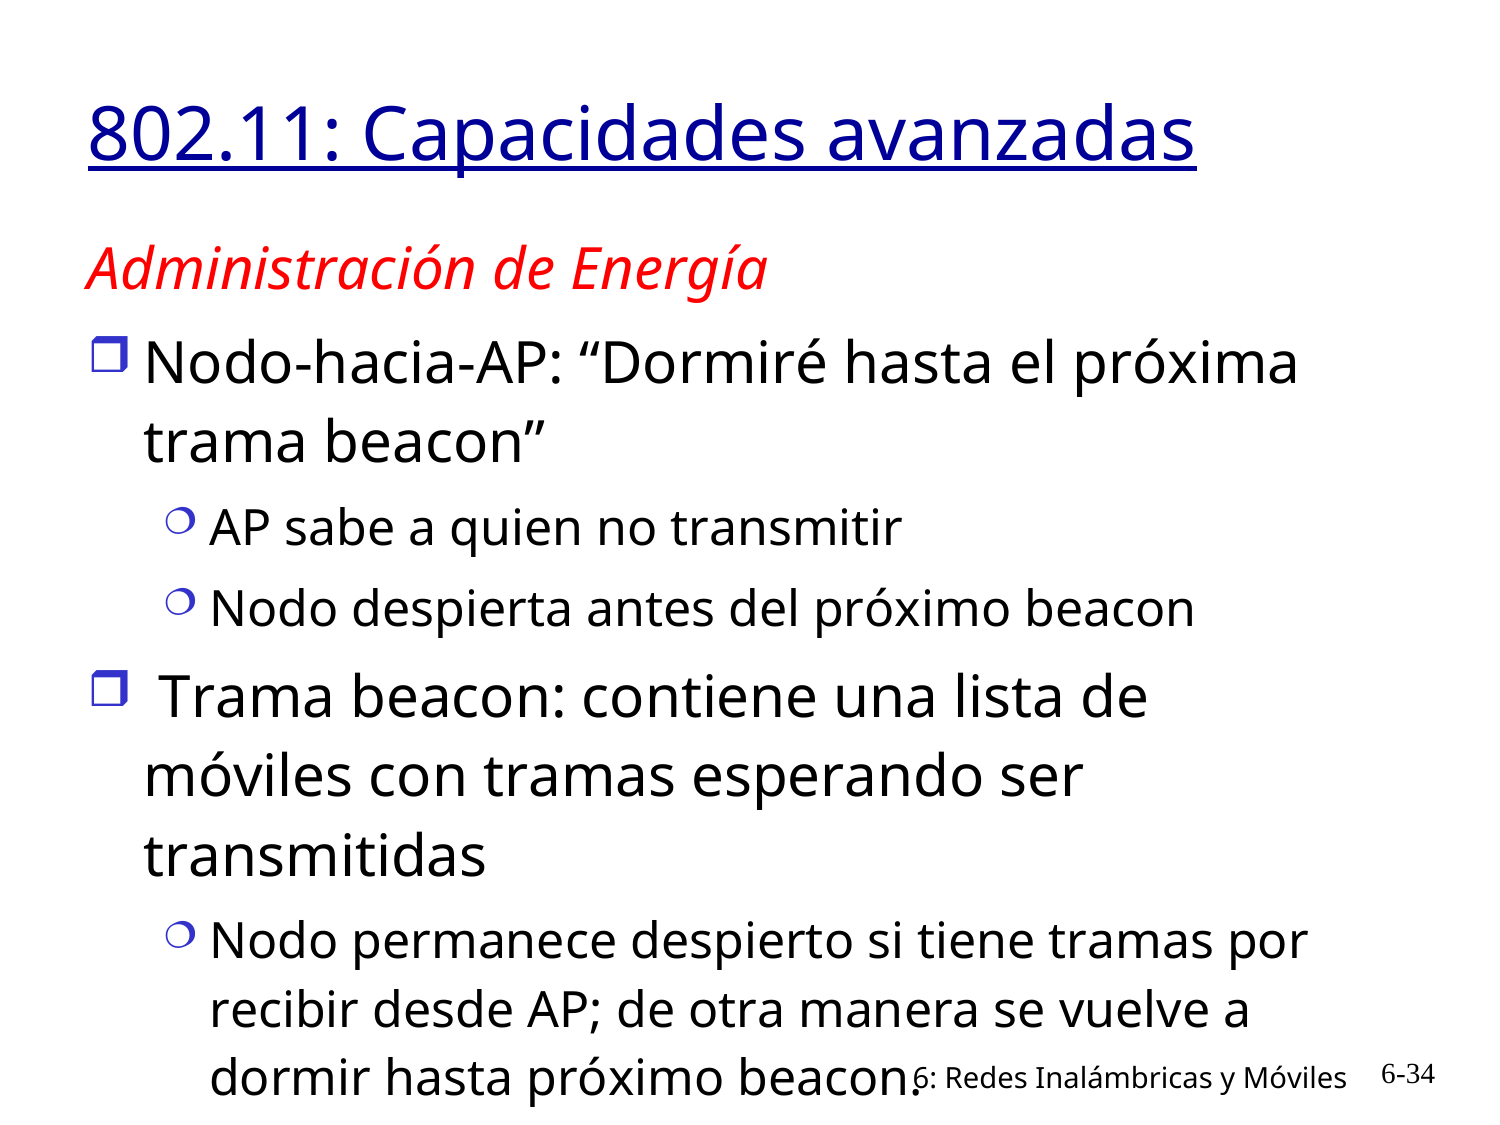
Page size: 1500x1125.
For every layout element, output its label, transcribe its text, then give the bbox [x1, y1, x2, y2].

list Administración de Energía Nodo-hacia-AP: “Dormiré hasta el próxima trama beacon” AP sabe a quien no transmitir Nodo despierta antes del próximo beacon Trama beacon: contiene una lista de móviles con tramas esperando ser transmitidas Nodo permanece despierto si tiene tramas por recibir desde AP; de otra manera se vuelve a dormir hasta próximo beacon. [87, 227, 1363, 995]
title 802.11: Capacidades avanzadas [87, 23, 1363, 227]
